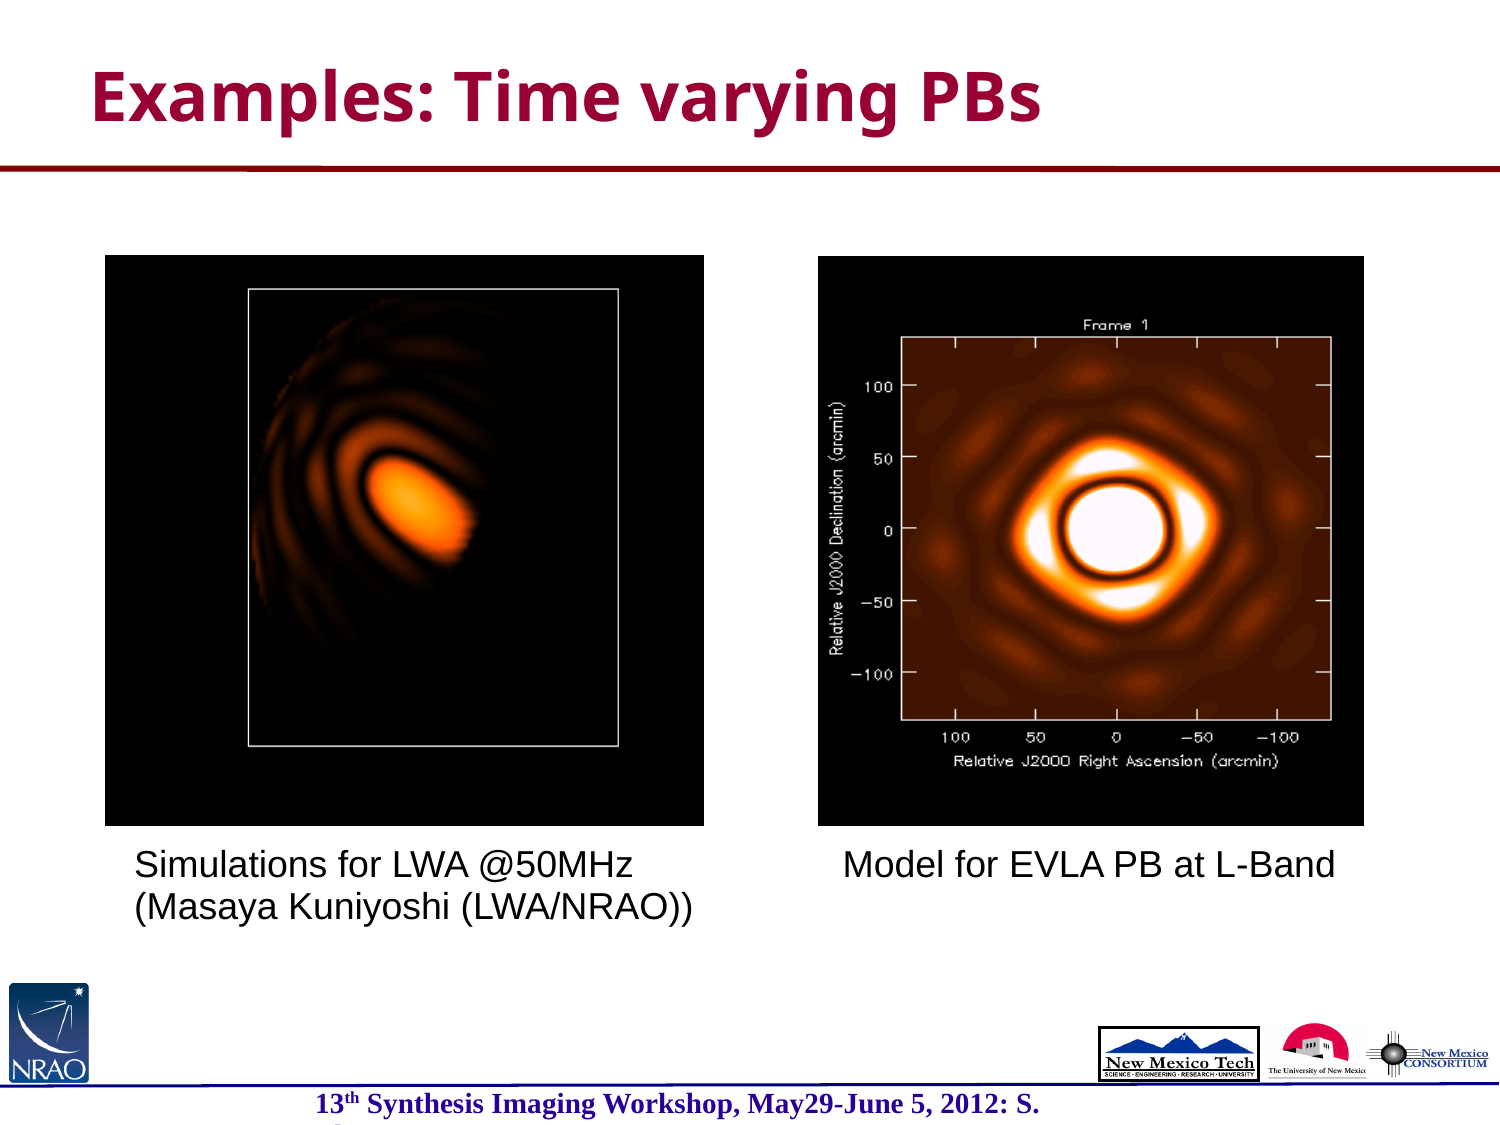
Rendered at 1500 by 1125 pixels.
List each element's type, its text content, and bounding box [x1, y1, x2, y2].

picture [1101, 1029, 1257, 1079]
text_box Simulations for LWA @50MHz (Masaya Kuniyoshi (LWA/NRAO)) [119, 836, 709, 935]
picture [0, 0, 1500, 166]
title Examples: Time varying PBs [75, 33, 1426, 157]
picture [0, 172, 1500, 1125]
text_box Model for EVLA PB at L-Band [828, 836, 1352, 893]
